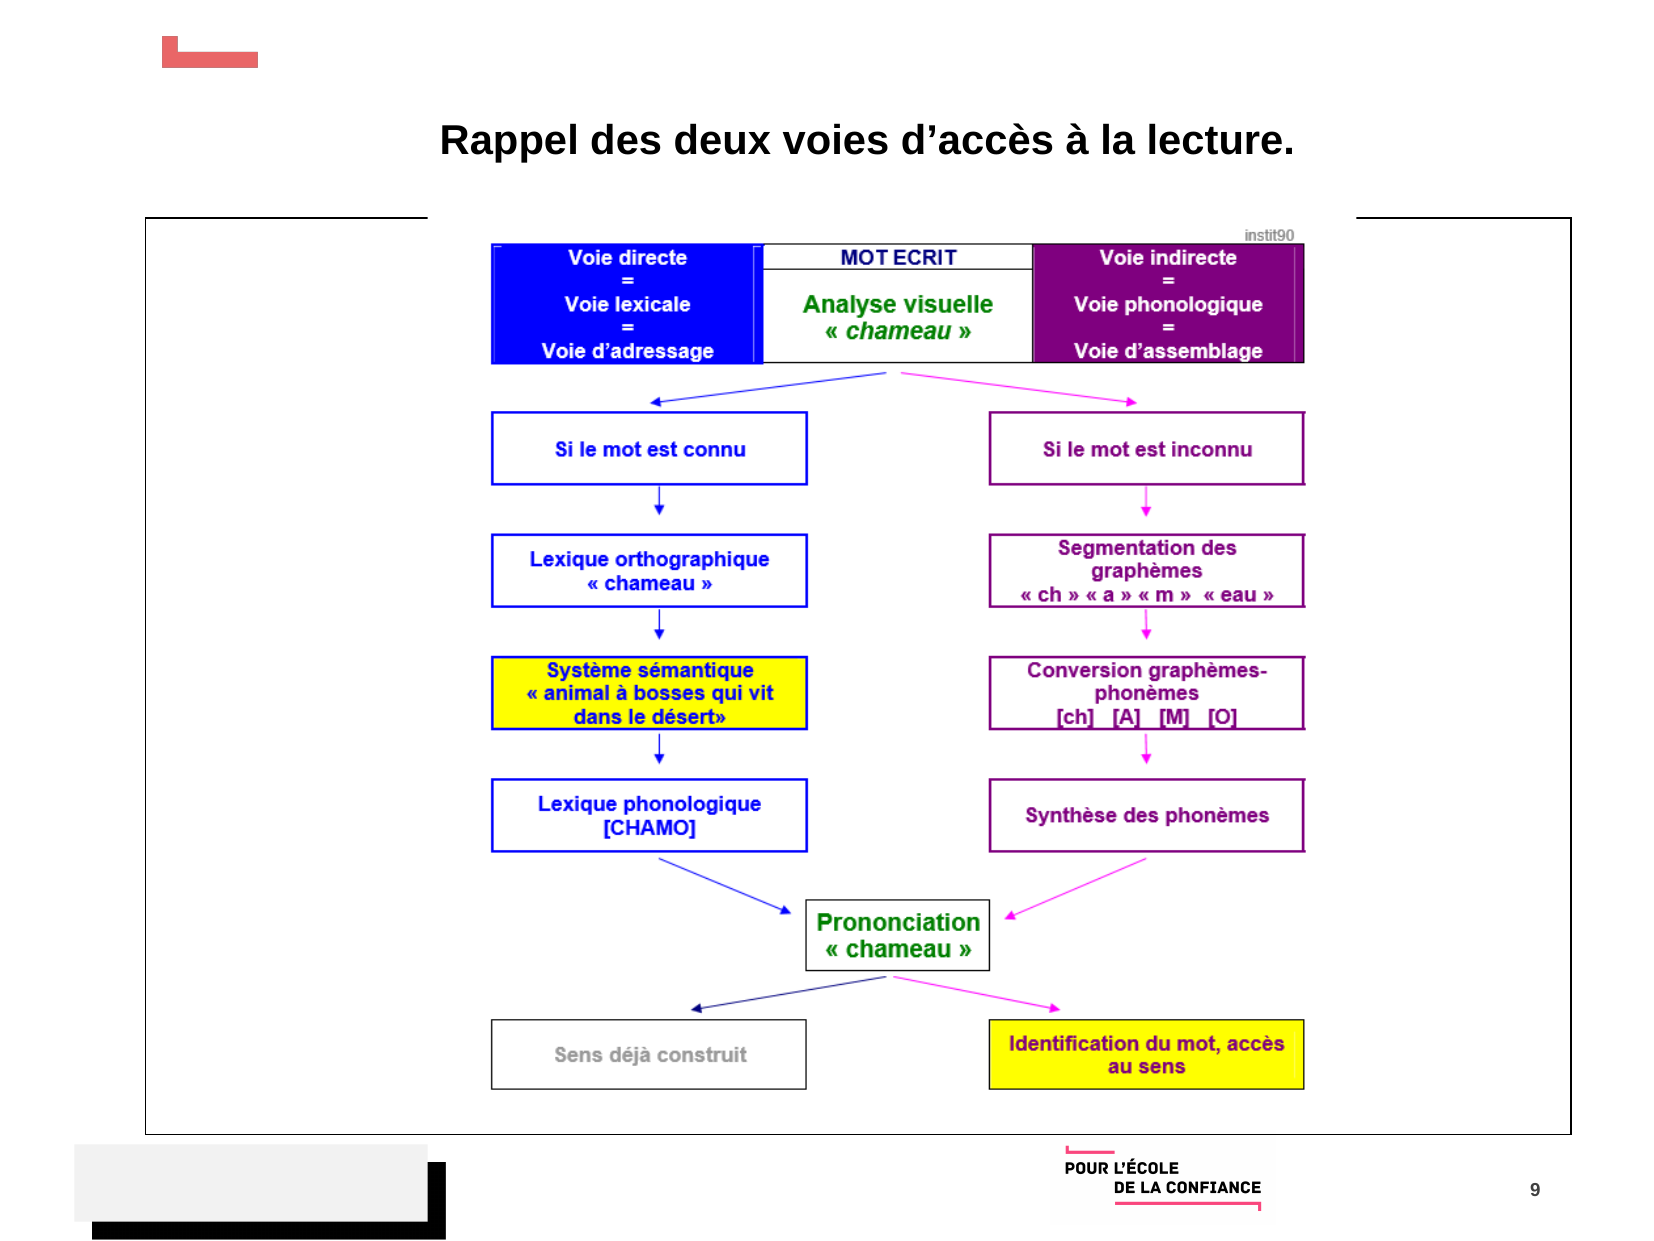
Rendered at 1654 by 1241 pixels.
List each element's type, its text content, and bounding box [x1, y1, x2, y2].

title Rappel des deux voies d’accès à la lecture. [145, 67, 1571, 209]
picture [161, 35, 259, 69]
text_box [74, 1144, 428, 1222]
text_box <numéro> [1473, 1155, 1556, 1222]
text_box [427, 217, 1357, 1129]
picture [1049, 1135, 1279, 1227]
list [145, 217, 1571, 1135]
